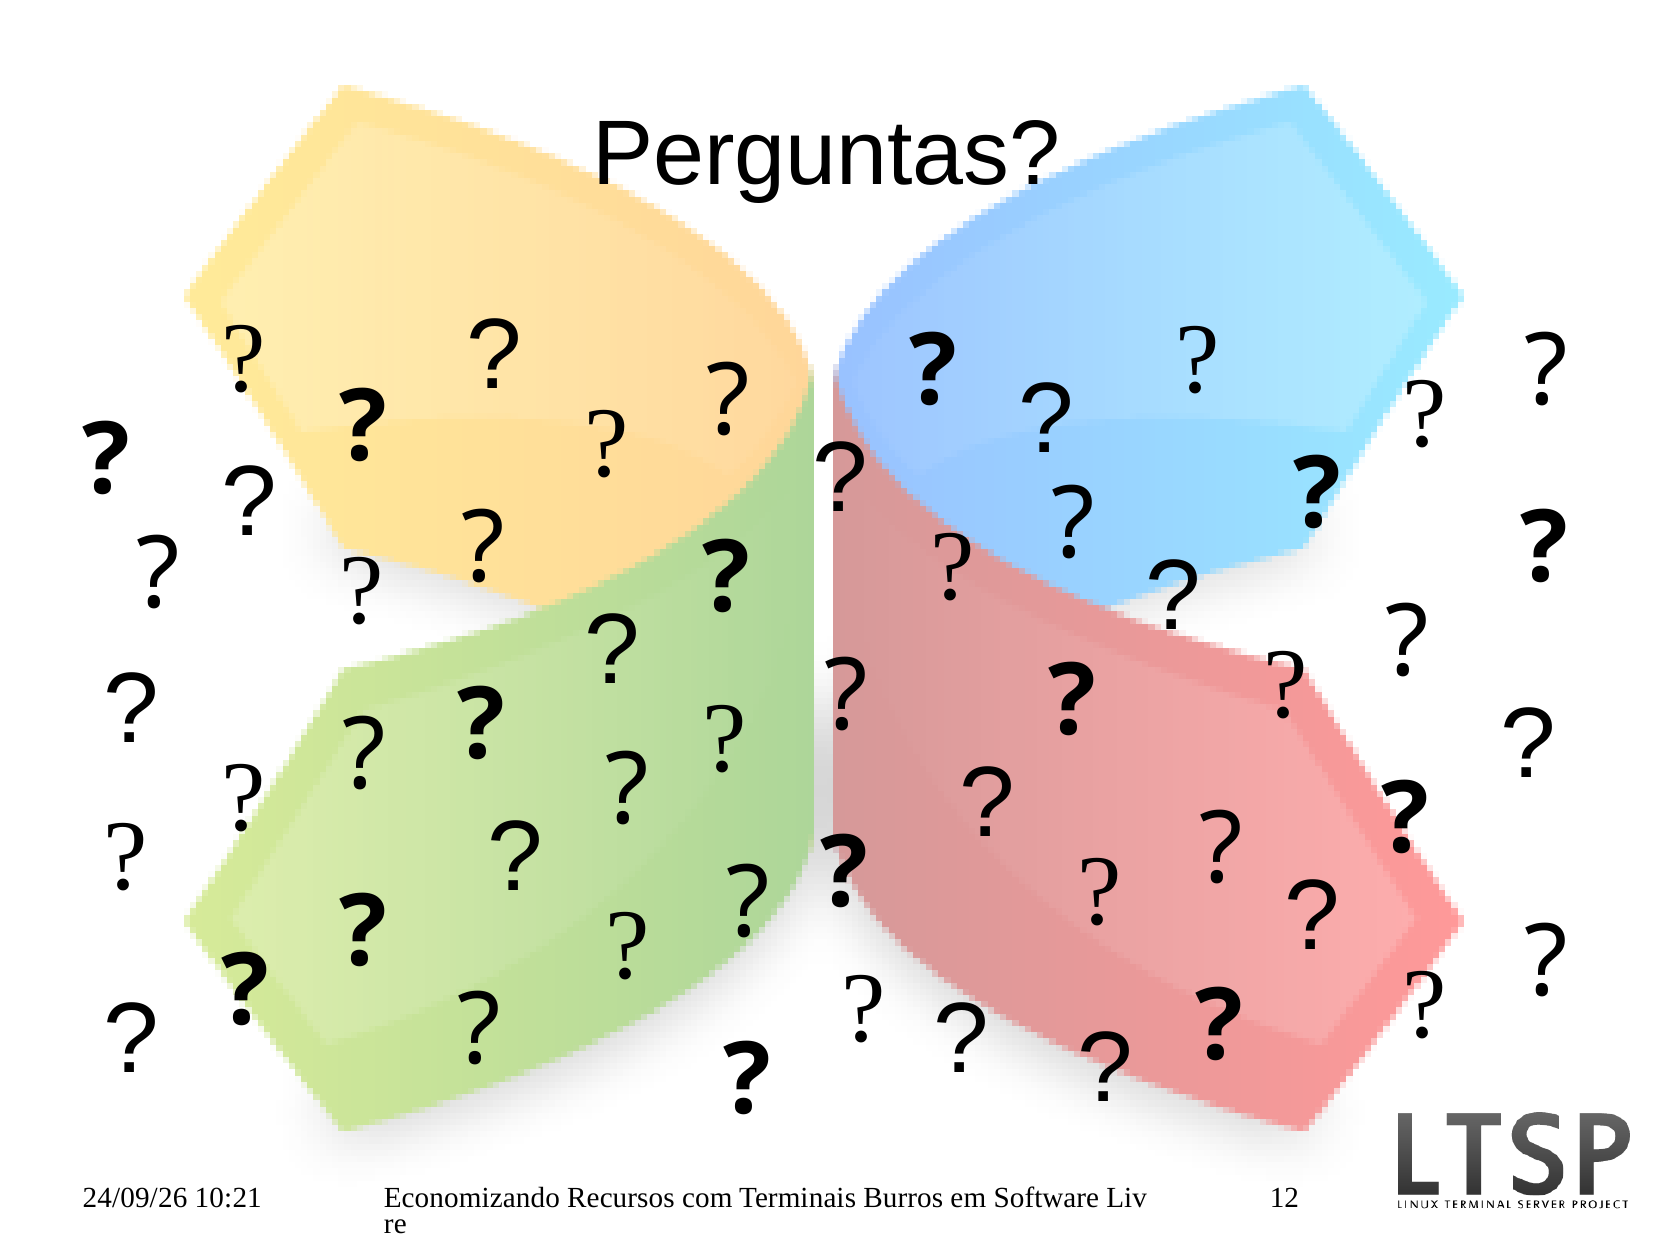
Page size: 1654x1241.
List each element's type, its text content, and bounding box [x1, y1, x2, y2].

text_box ? [206, 295, 281, 421]
text_box ? [451, 290, 537, 417]
text_box ? [712, 821, 780, 966]
text_box ? [1485, 679, 1571, 806]
text_box ? [88, 644, 174, 772]
text_box ? [206, 437, 292, 565]
text_box ? [206, 734, 281, 860]
text_box ? [324, 851, 405, 1004]
text_box ? [708, 998, 789, 1152]
text_box ? [1062, 1003, 1149, 1131]
text_box ? [472, 792, 558, 919]
text_box ? [88, 974, 174, 1101]
text_box ? [688, 675, 763, 801]
text_box ? [1387, 350, 1462, 476]
text_box ? [121, 493, 190, 637]
text_box ? [894, 290, 975, 443]
text_box ? [1062, 827, 1138, 954]
text_box ? [206, 910, 287, 1063]
text_box ? [1370, 561, 1439, 705]
picture [1382, 1072, 1639, 1241]
text_box ? [324, 345, 405, 499]
text_box ? [1387, 940, 1462, 1067]
text_box ? [590, 708, 659, 852]
text_box ? [918, 974, 1004, 1101]
text_box ? [688, 497, 768, 650]
text_box ? [328, 674, 396, 818]
text_box ? [826, 944, 901, 1071]
text_box ? [1249, 621, 1324, 747]
text_box ? [569, 379, 645, 506]
text_box ? [442, 949, 511, 1093]
text_box ? [1003, 354, 1090, 481]
text_box ? [1367, 738, 1447, 891]
text_box ? [1505, 467, 1586, 621]
text_box ? [1033, 620, 1114, 773]
text_box ? [324, 527, 399, 654]
text_box ? [88, 793, 163, 919]
text_box ? [1269, 851, 1355, 978]
title Perguntas? [82, 49, 1571, 257]
text_box ? [446, 467, 514, 611]
text_box ? [1278, 413, 1359, 566]
text_box ? [1181, 944, 1261, 1098]
text_box ? [797, 413, 883, 540]
text_box ? [1130, 531, 1217, 659]
text_box ? [1184, 767, 1253, 912]
text_box ? [944, 738, 1031, 865]
text_box ? [915, 502, 990, 629]
text_box ? [691, 319, 760, 464]
text_box ? [1509, 290, 1577, 434]
text_box ? [1036, 442, 1105, 587]
text_box ? [590, 881, 665, 1008]
text_box ? [1160, 296, 1235, 422]
text_box ? [569, 585, 656, 713]
text_box ? [806, 792, 886, 945]
text_box ? [442, 644, 523, 798]
text_box ? [809, 615, 878, 759]
text_box ? [1509, 880, 1577, 1025]
text_box ? [67, 378, 148, 532]
